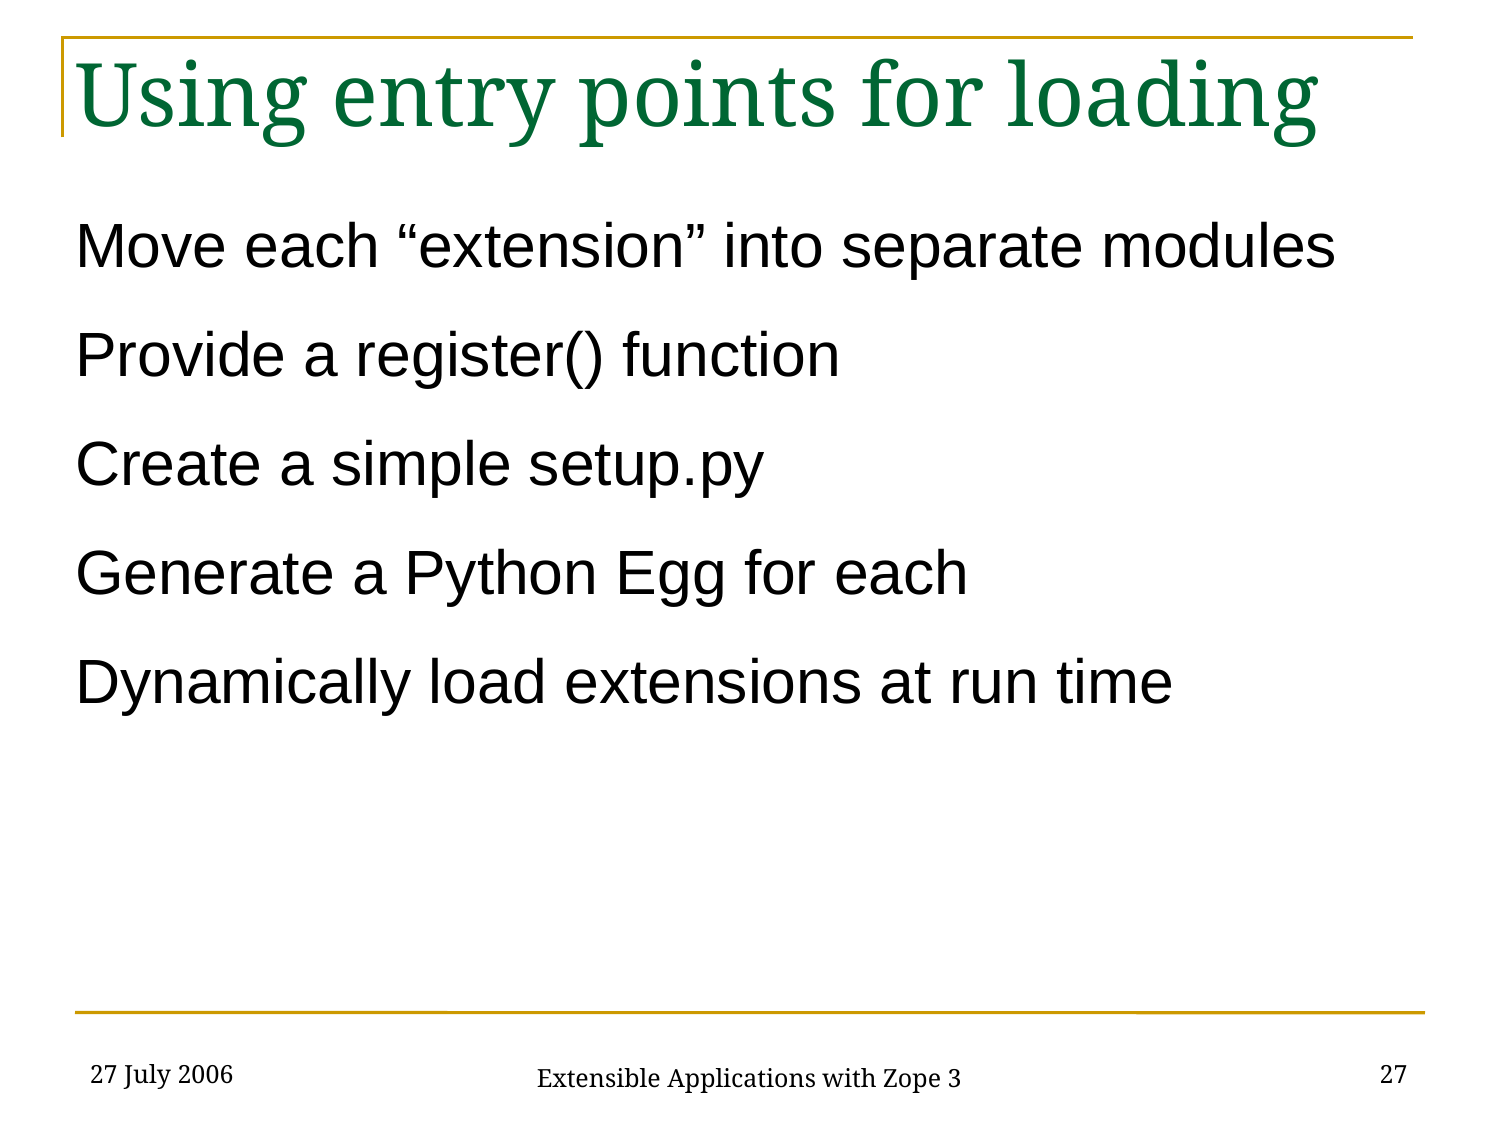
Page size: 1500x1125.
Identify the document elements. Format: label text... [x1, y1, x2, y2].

list Move each “extension” into separate modules Provide a register() function Create a simple setup.py Generate a Python Egg for each Dynamically load extensions at run time [75, 187, 1423, 1029]
title Using entry points for loading [75, 45, 1423, 151]
